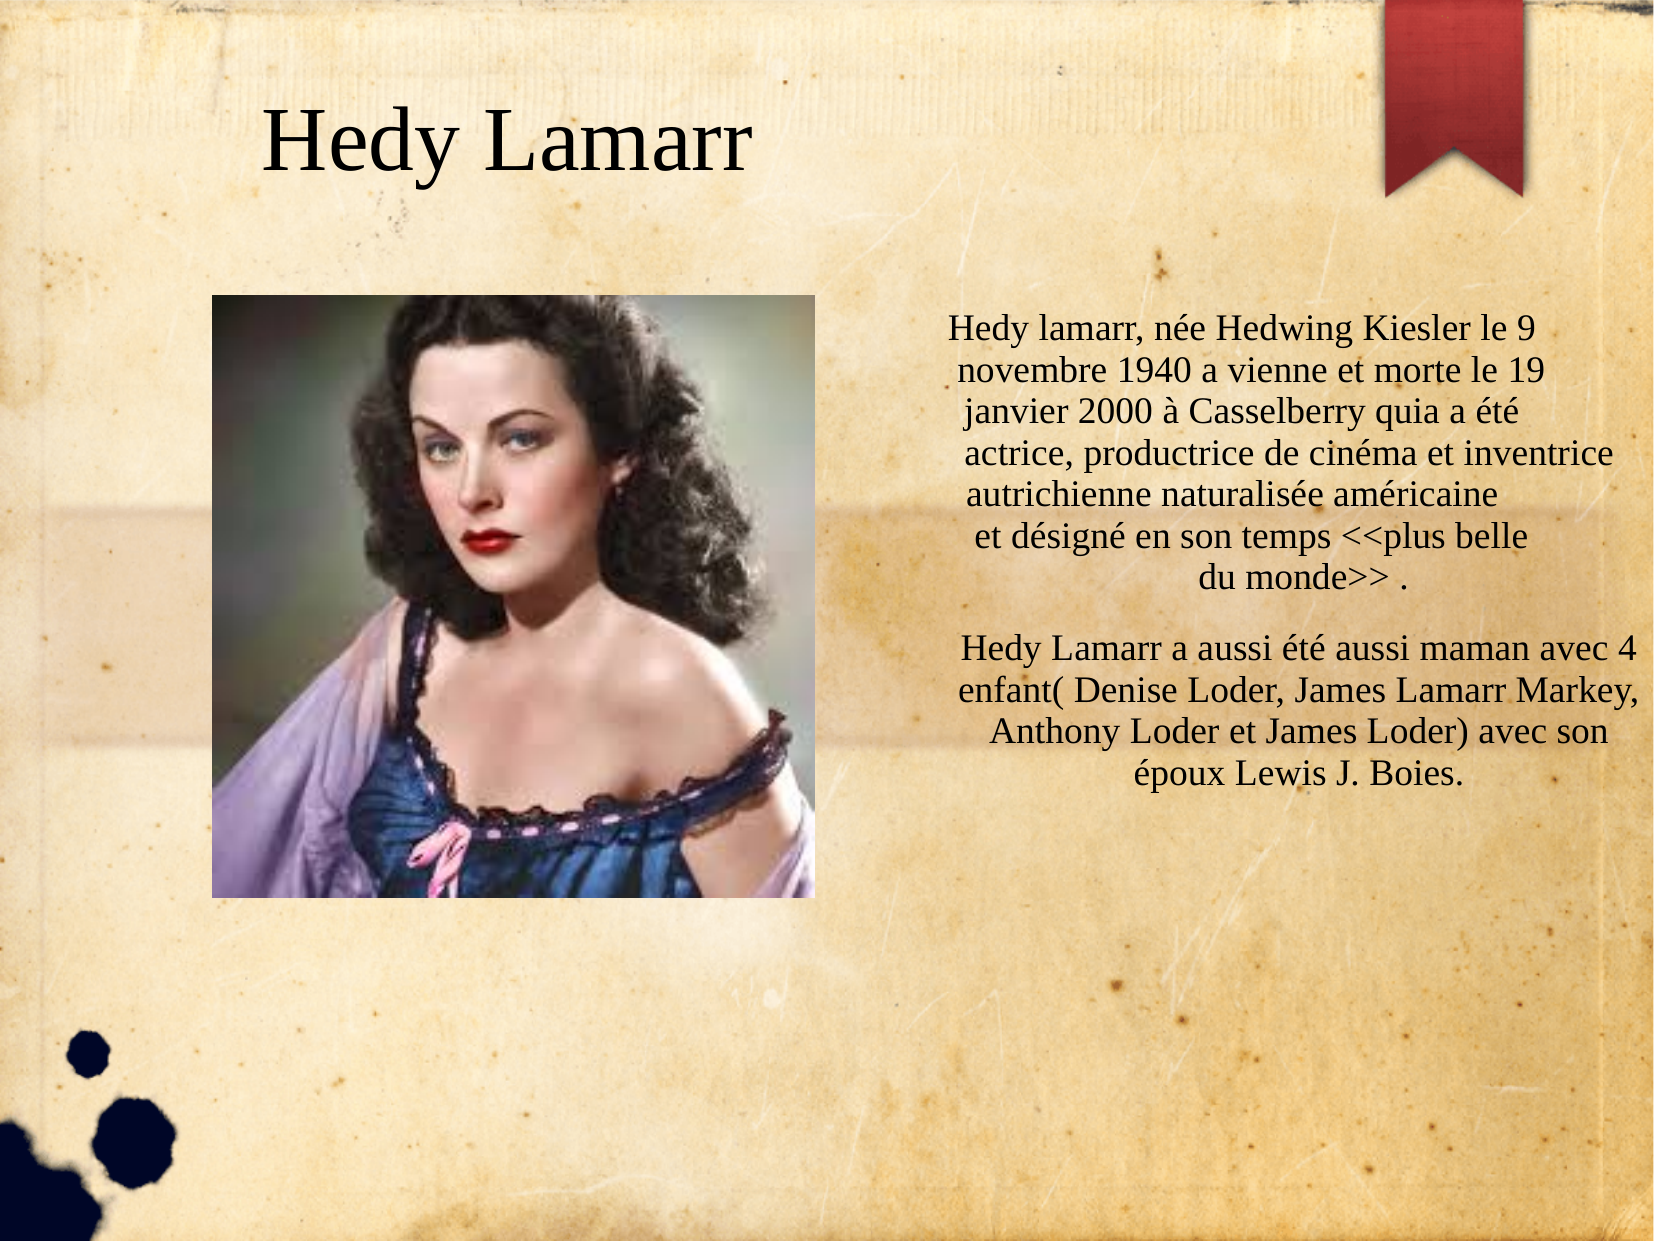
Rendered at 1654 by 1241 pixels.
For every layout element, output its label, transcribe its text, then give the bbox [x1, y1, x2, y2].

title Hedy Lamarr [0, 35, 1252, 243]
picture [0, 0, 1654, 1241]
list Hedy lamarr, née Hedwing Kiesler le 9 novembre 1940 a vienne et morte le 19 janvier 2000 à Casselberry quia a été actrice, productrice de cinéma et inventrice autrichienne naturalisée américaine et désigné en son temps <<plus belle du monde>> . Hedy Lamarr a aussi été aussi maman avec 4 enfant( Denise Loder, James Lamarr Markey, Anthony Loder et James Loder) avec son époux Lewis J. Boies. [874, 307, 1654, 1182]
